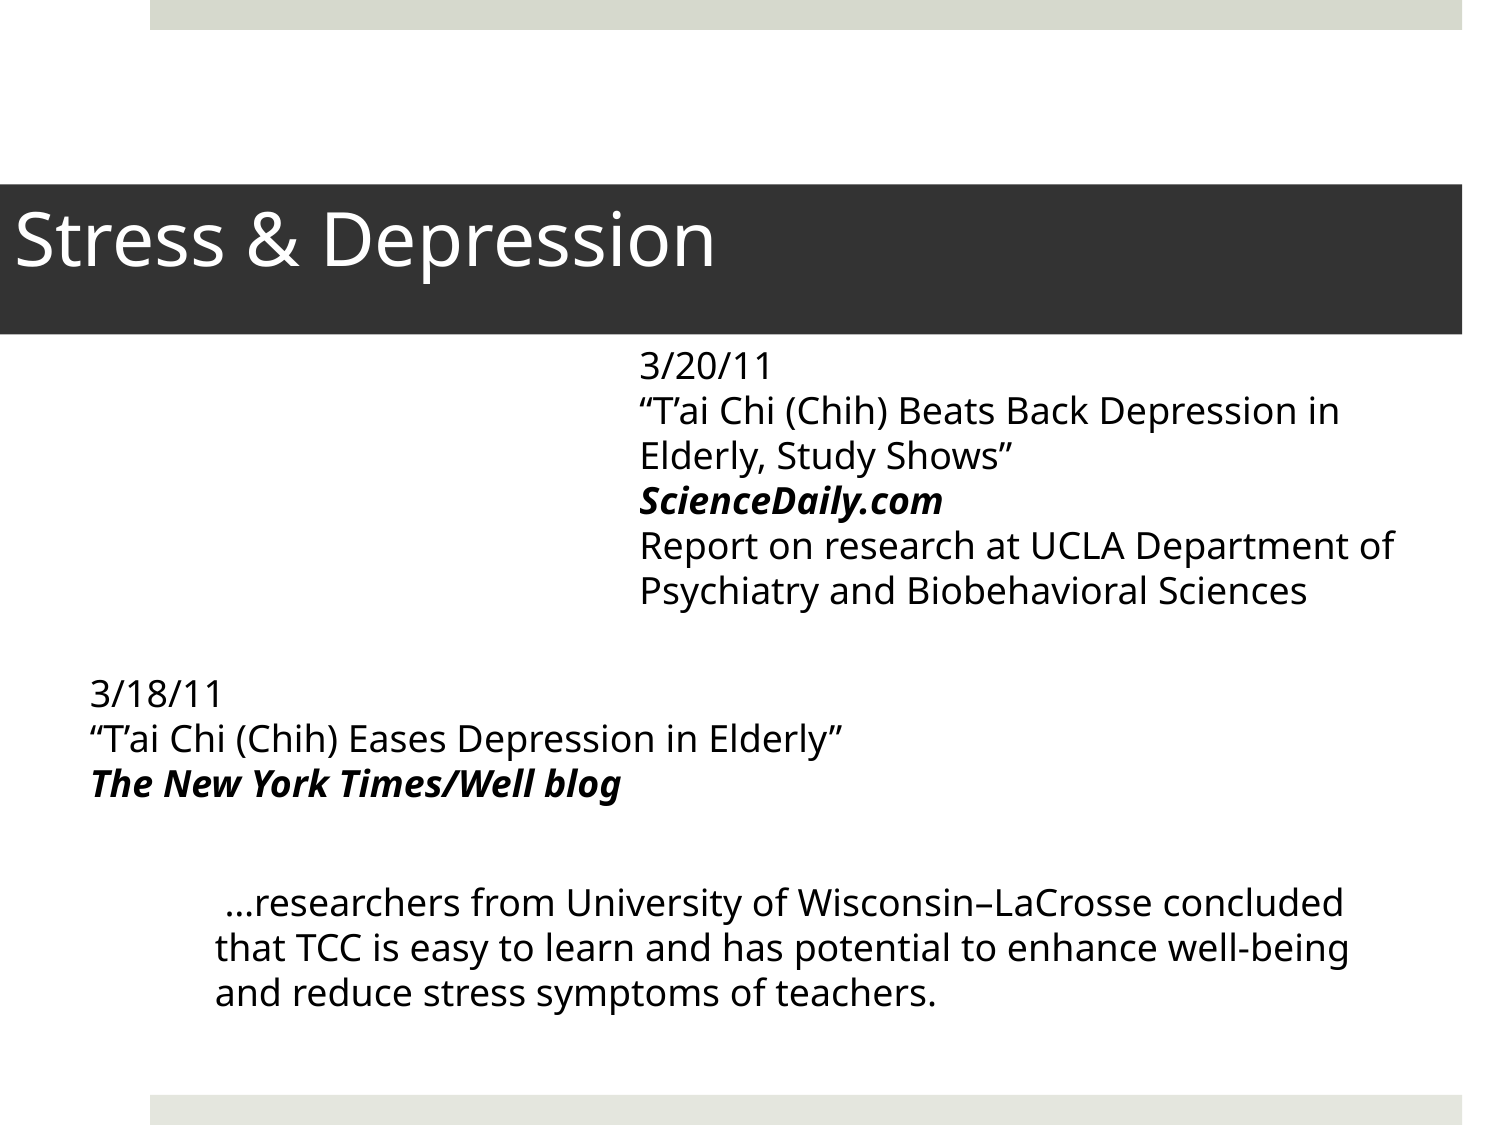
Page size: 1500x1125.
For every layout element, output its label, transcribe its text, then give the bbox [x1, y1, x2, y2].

title Stress & Depression [0, 184, 1463, 335]
text_box …researchers from University of Wisconsin–LaCrosse concluded that TCC is easy to learn and has potential to enhance well-being and reduce stress symptoms of teachers. [199, 872, 1400, 1022]
text_box 3/18/11 “T’ai Chi (Chih) Eases Depression in Elderly” The New York Times/Well blog [75, 662, 950, 813]
text_box 3/20/11 “T’ai Chi (Chih) Beats Back Depression in Elderly, Study Shows” ScienceDaily.com Report on research at UCLA Department of Psychiatry and Biobehavioral Sciences [624, 334, 1463, 620]
